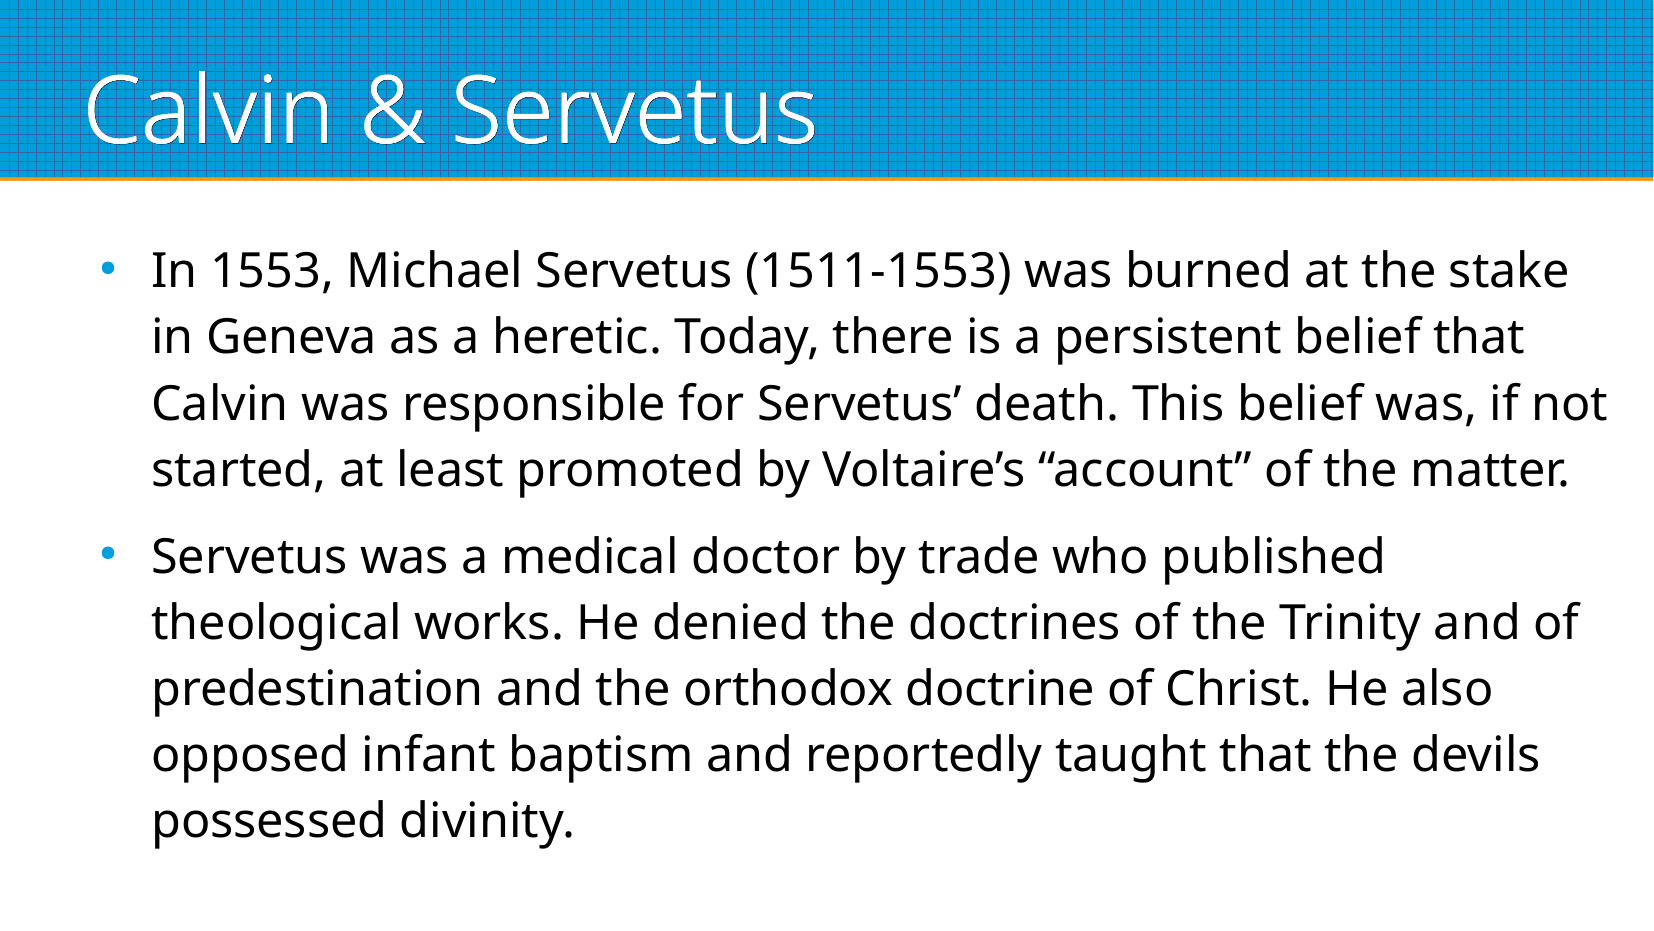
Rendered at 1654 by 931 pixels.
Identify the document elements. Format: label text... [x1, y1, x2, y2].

title Calvin & Servetus [82, 14, 1571, 171]
list In 1553, Michael Servetus (1511-1553) was burned at the stake in Geneva as a heretic. Today, there is a persistent belief that Calvin was responsible for Servetus’ death. This belief was, if not started, at least promoted by Voltaire’s “account” of the matter. Servetus was a medical doctor by trade who published theological works. He denied the doctrines of the Trinity and of predestination and the orthodox doctrine of Christ. He also opposed infant baptism and reportedly taught that the devils possessed divinity. [82, 236, 1613, 863]
